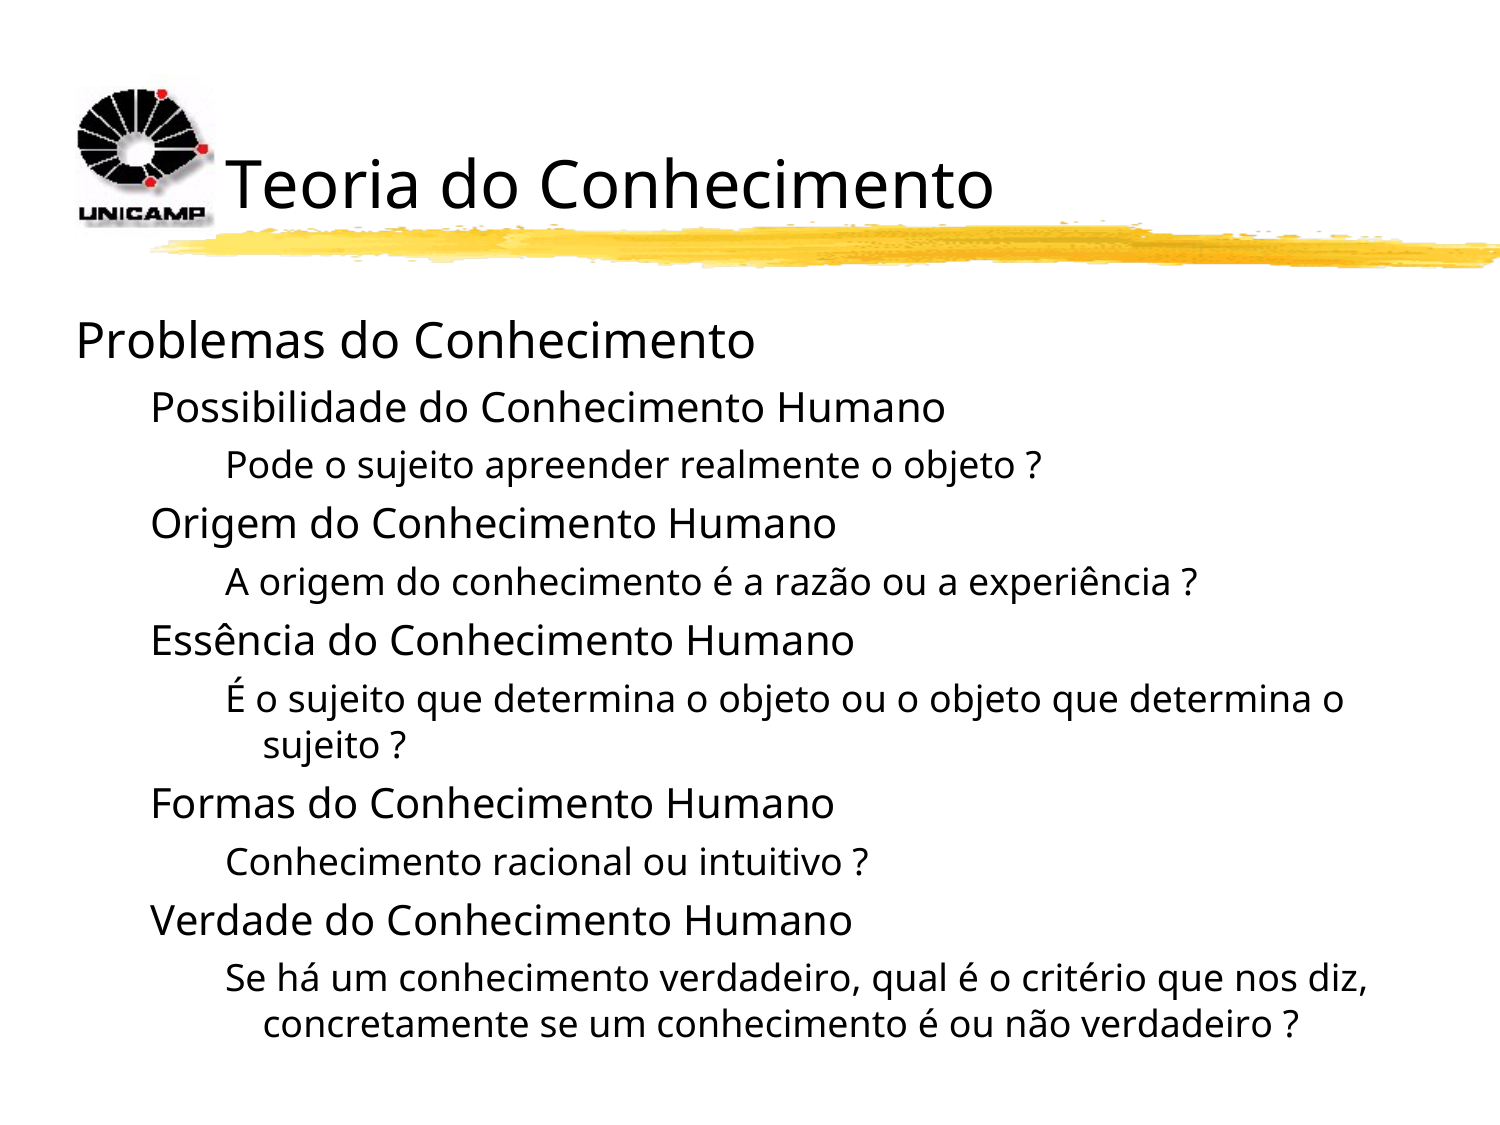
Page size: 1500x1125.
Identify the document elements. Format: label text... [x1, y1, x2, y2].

list Problemas do Conhecimento Possibilidade do Conhecimento Humano Pode o sujeito apreender realmente o objeto ? Origem do Conhecimento Humano A origem do conhecimento é a razão ou a experiência ? Essência do Conhecimento Humano É o sujeito que determina o objeto ou o objeto que determina o sujeito ? Formas do Conhecimento Humano Conhecimento racional ou intuitivo ? Verdade do Conhecimento Humano Se há um conhecimento verdadeiro, qual é o critério que nos diz, concretamente se um conhecimento é ou não verdadeiro ? [74, 309, 1417, 980]
picture [75, 74, 1500, 279]
title Teoria do Conhecimento [225, 52, 1426, 225]
